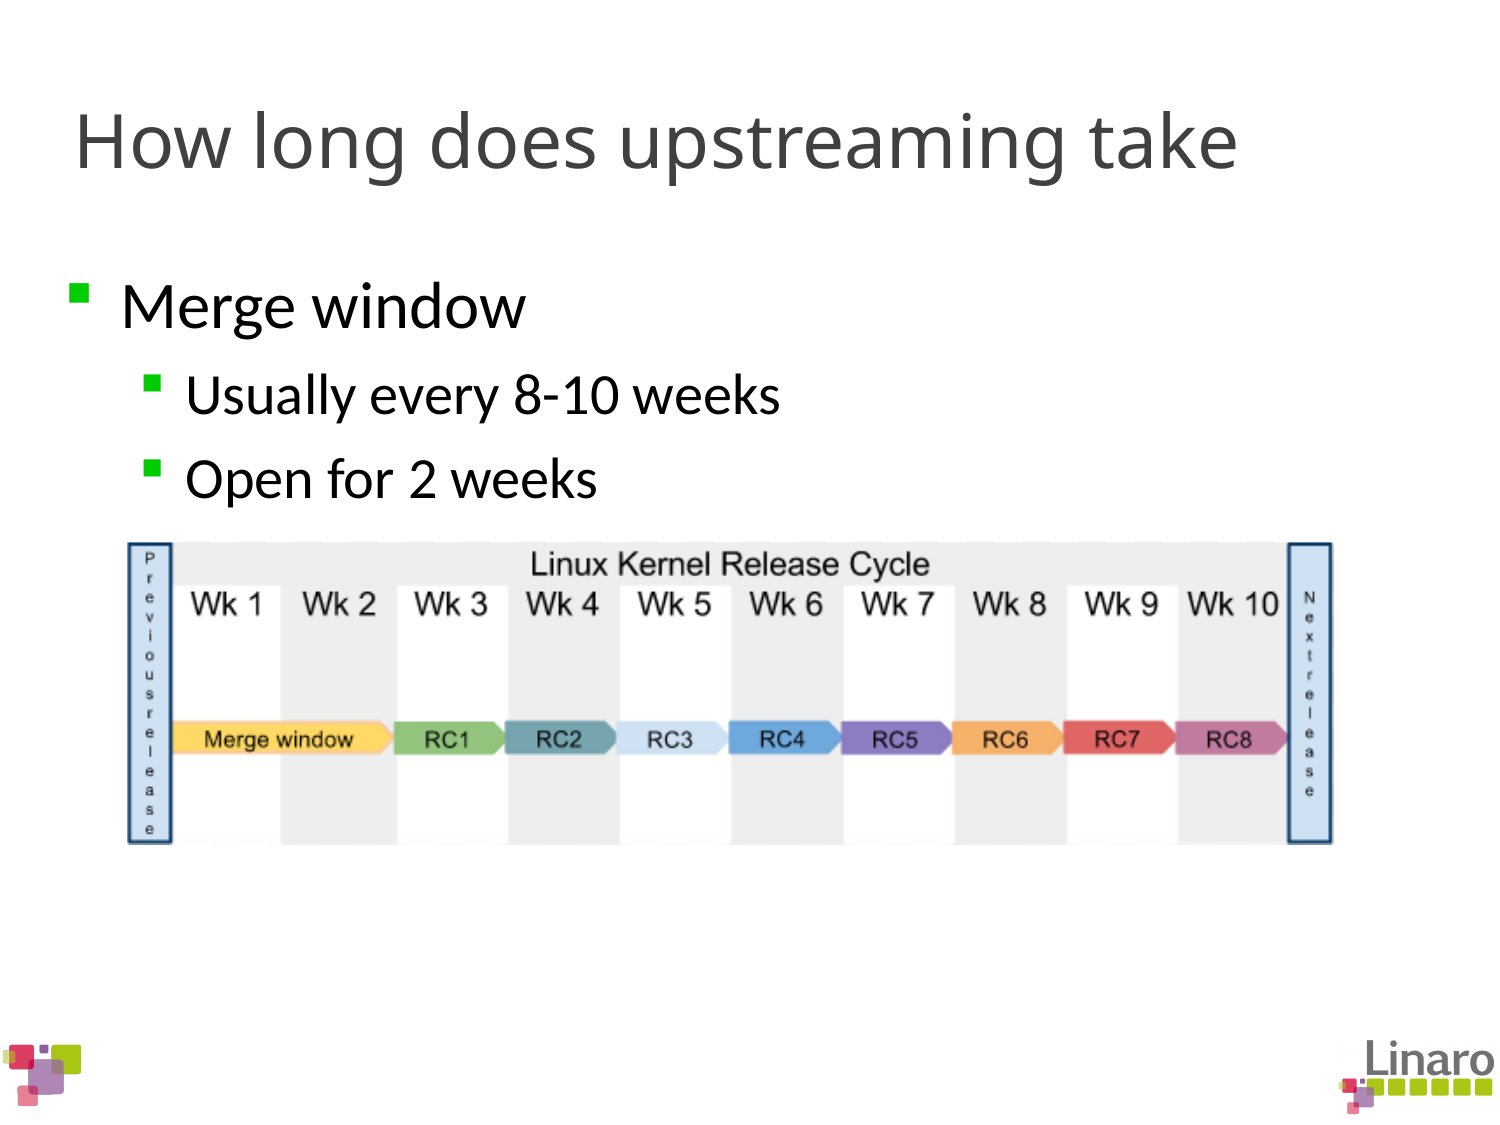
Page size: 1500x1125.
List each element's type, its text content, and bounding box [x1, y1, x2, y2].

list Merge window Usually every 8-10 weeks Open for 2 weeks [48, 254, 1418, 1034]
picture [1331, 1035, 1500, 1119]
picture [0, 1041, 84, 1125]
title How long does upstreaming take [59, 40, 1410, 237]
picture [127, 541, 1334, 845]
